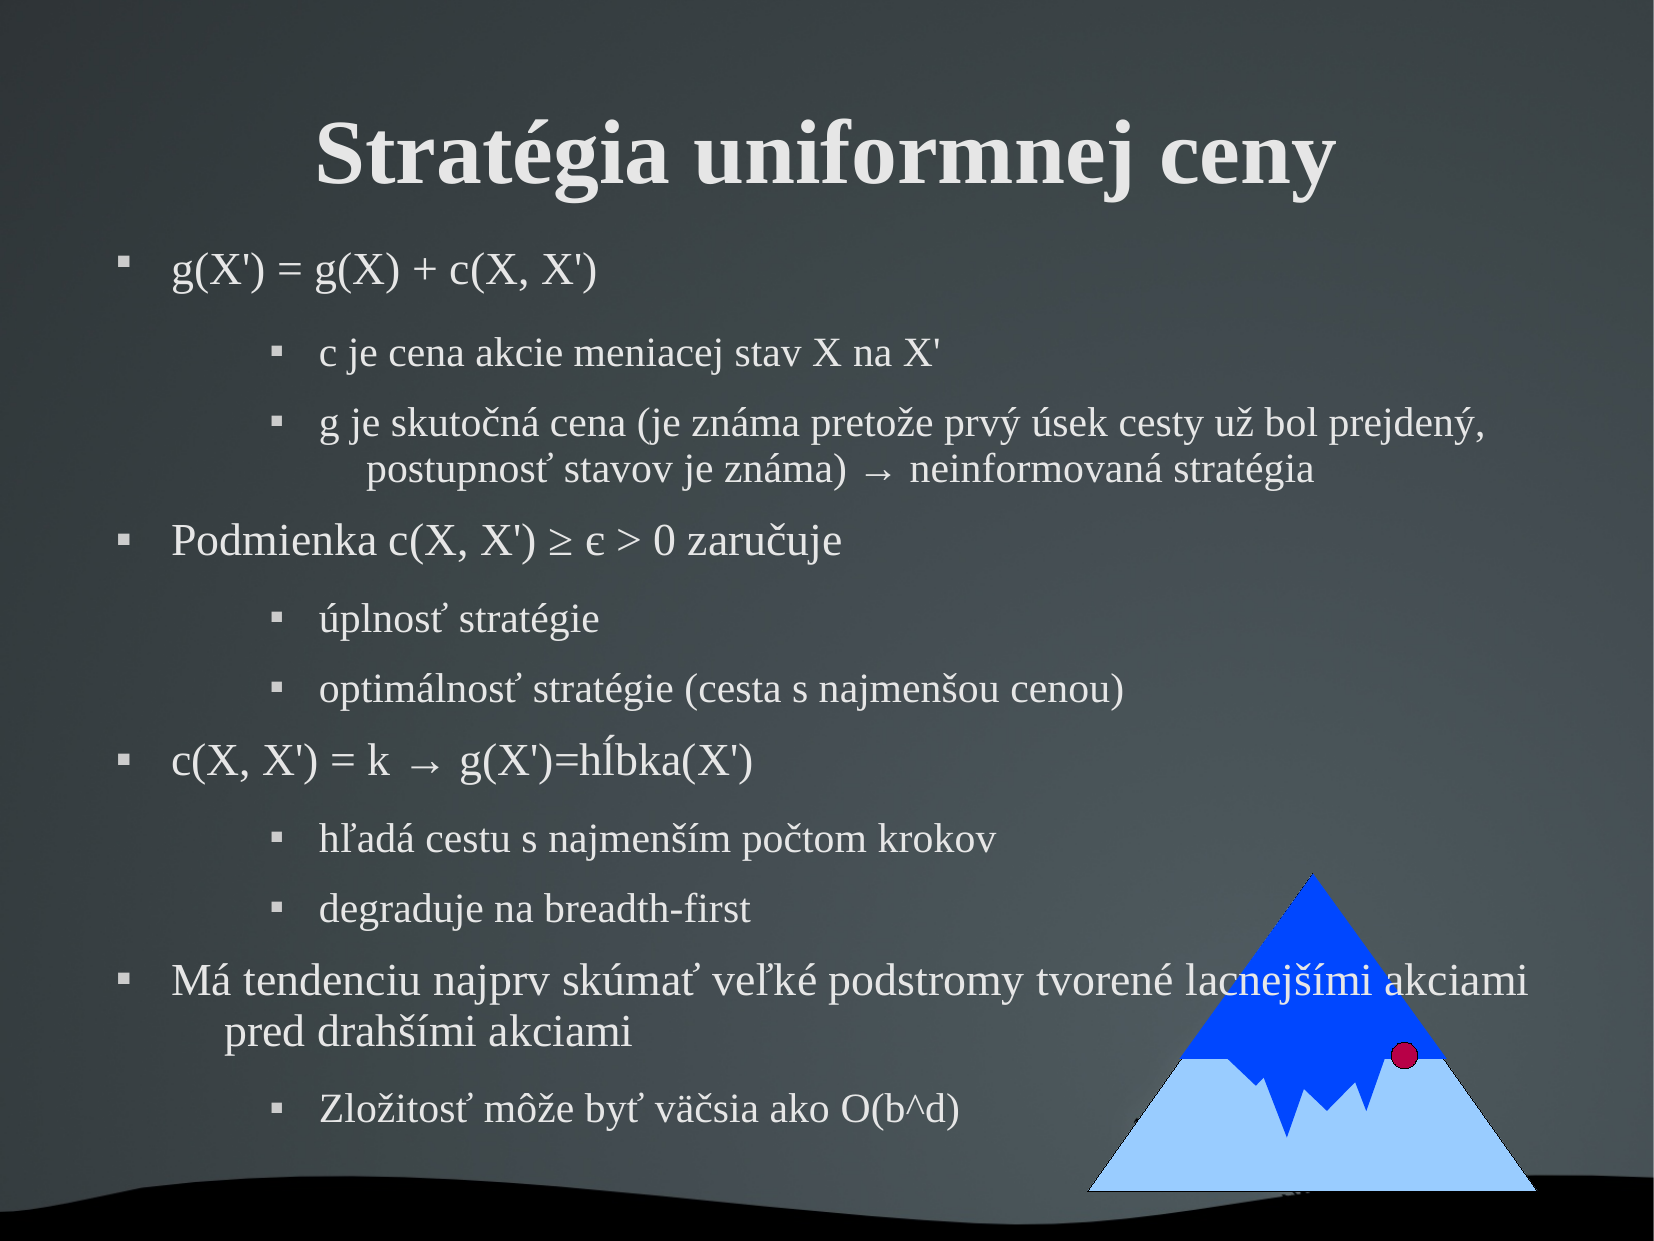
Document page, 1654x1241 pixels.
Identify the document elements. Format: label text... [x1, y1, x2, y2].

picture [0, 0, 1654, 1241]
list g(X') = g(X) + c(X, X') c je cena akcie meniacej stav X na X' g je skutočná cena (je známa pretože prvý úsek cesty už bol prejdený, postupnosť stavov je známa) → neinformovaná stratégia Podmienka c(X, X') ≥ є > 0 zaručuje úplnosť stratégie optimálnosť stratégie (cesta s najmenšou cenou) c(X, X') = k → g(X')=hĺbka(X') hľadá cestu s najmenším počtom krokov degraduje na breadth-first Má tendenciu najprv skúmať veľké podstromy tvorené lacnejšími akciami pred drahšími akciami Zložitosť môže byť väčsia ako O(b^d) [82, 225, 1571, 1192]
title Stratégia uniformnej ceny [82, 49, 1571, 225]
